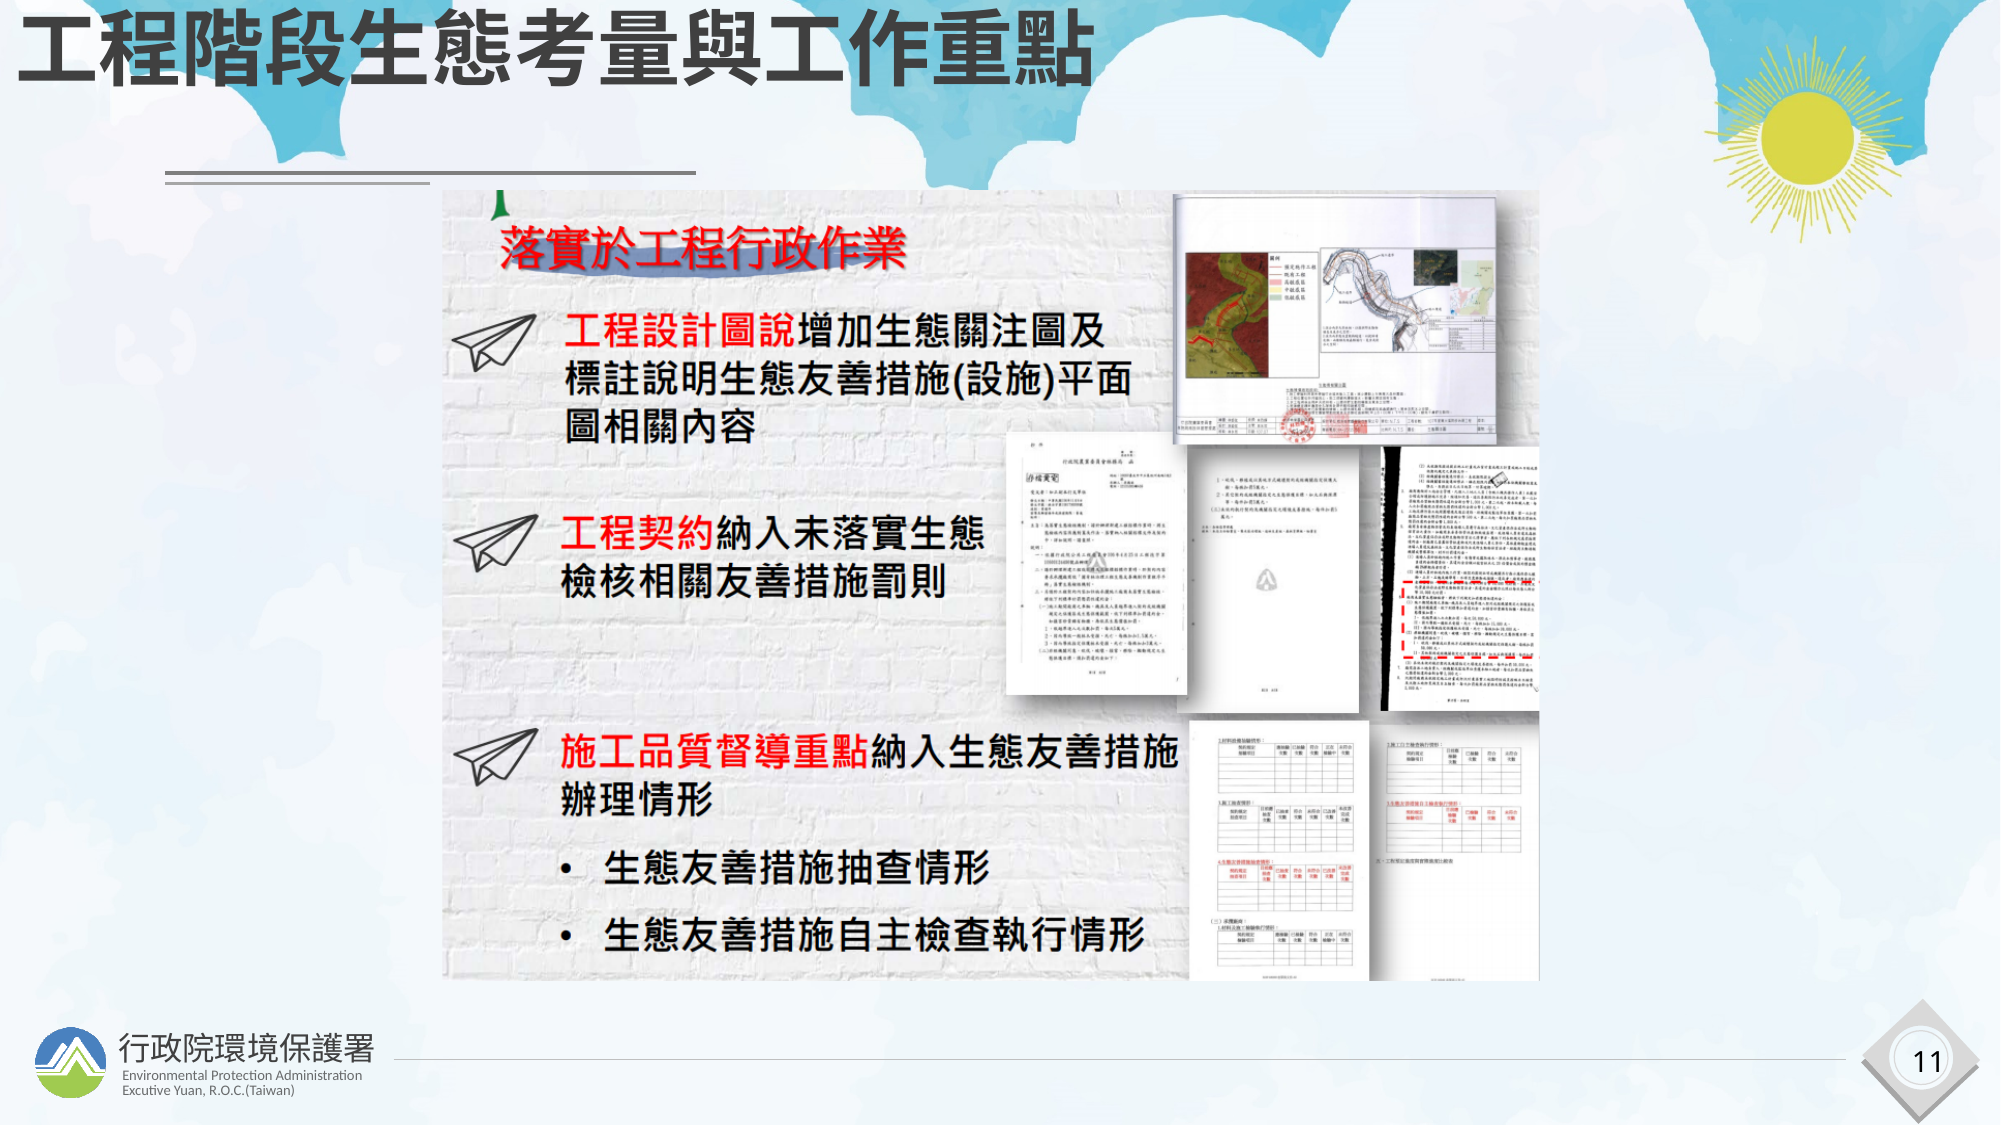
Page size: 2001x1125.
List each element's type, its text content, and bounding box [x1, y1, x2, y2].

title 工程階段生態考量與工作重點 [0, 0, 1726, 102]
text_box 11 [1896, 1035, 1987, 1096]
picture [442, 190, 1540, 981]
